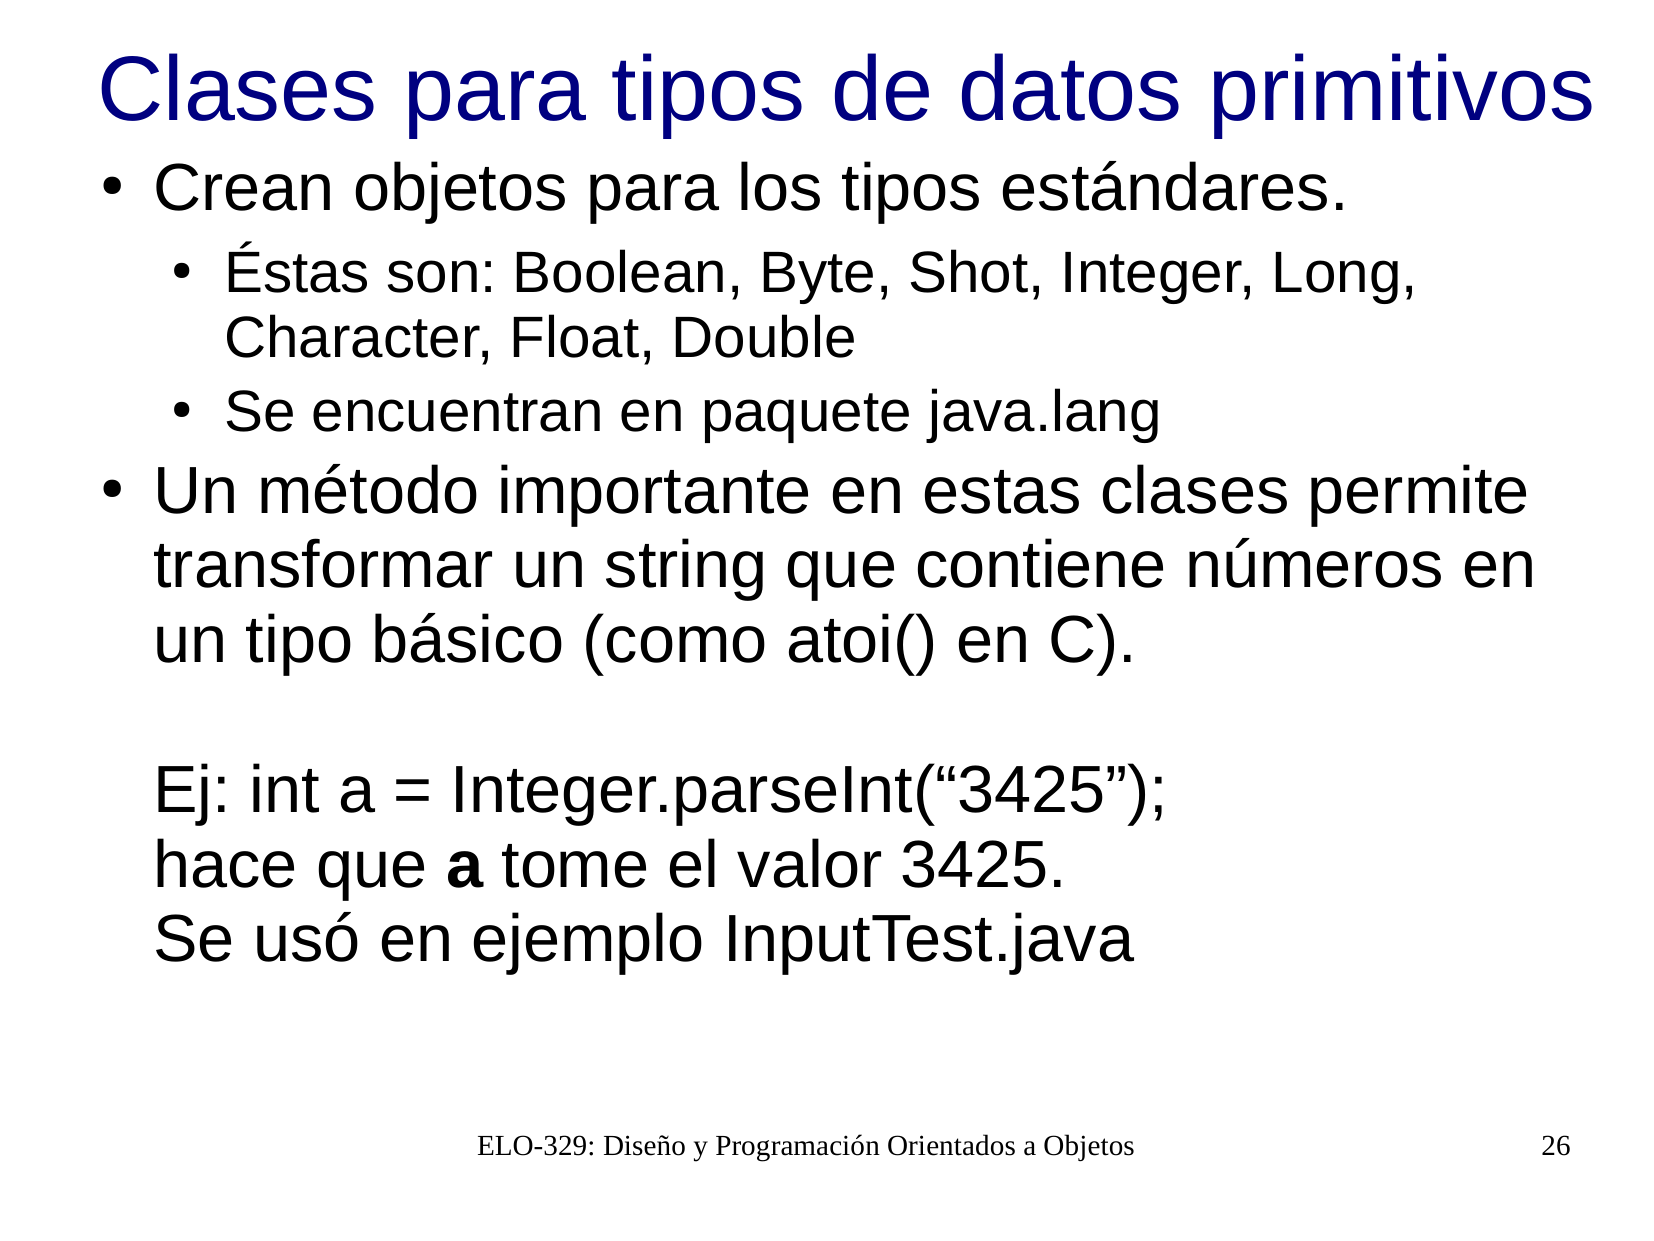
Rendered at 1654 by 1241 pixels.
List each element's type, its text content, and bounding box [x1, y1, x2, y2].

list Crean objetos para los tipos estándares. Éstas son: Boolean, Byte, Shot, Integer, Long, Character, Float, Double Se encuentran en paquete java.lang Un método importante en estas clases permite transformar un string que contiene números en un tipo básico (como atoi() en C). Ej: int a = Integer.parseInt(“3425”); hace que a tome el valor 3425. Se usó en ejemplo InputTest.java [82, 150, 1571, 1126]
title Clases para tipos de datos primitivos [82, 26, 1613, 151]
